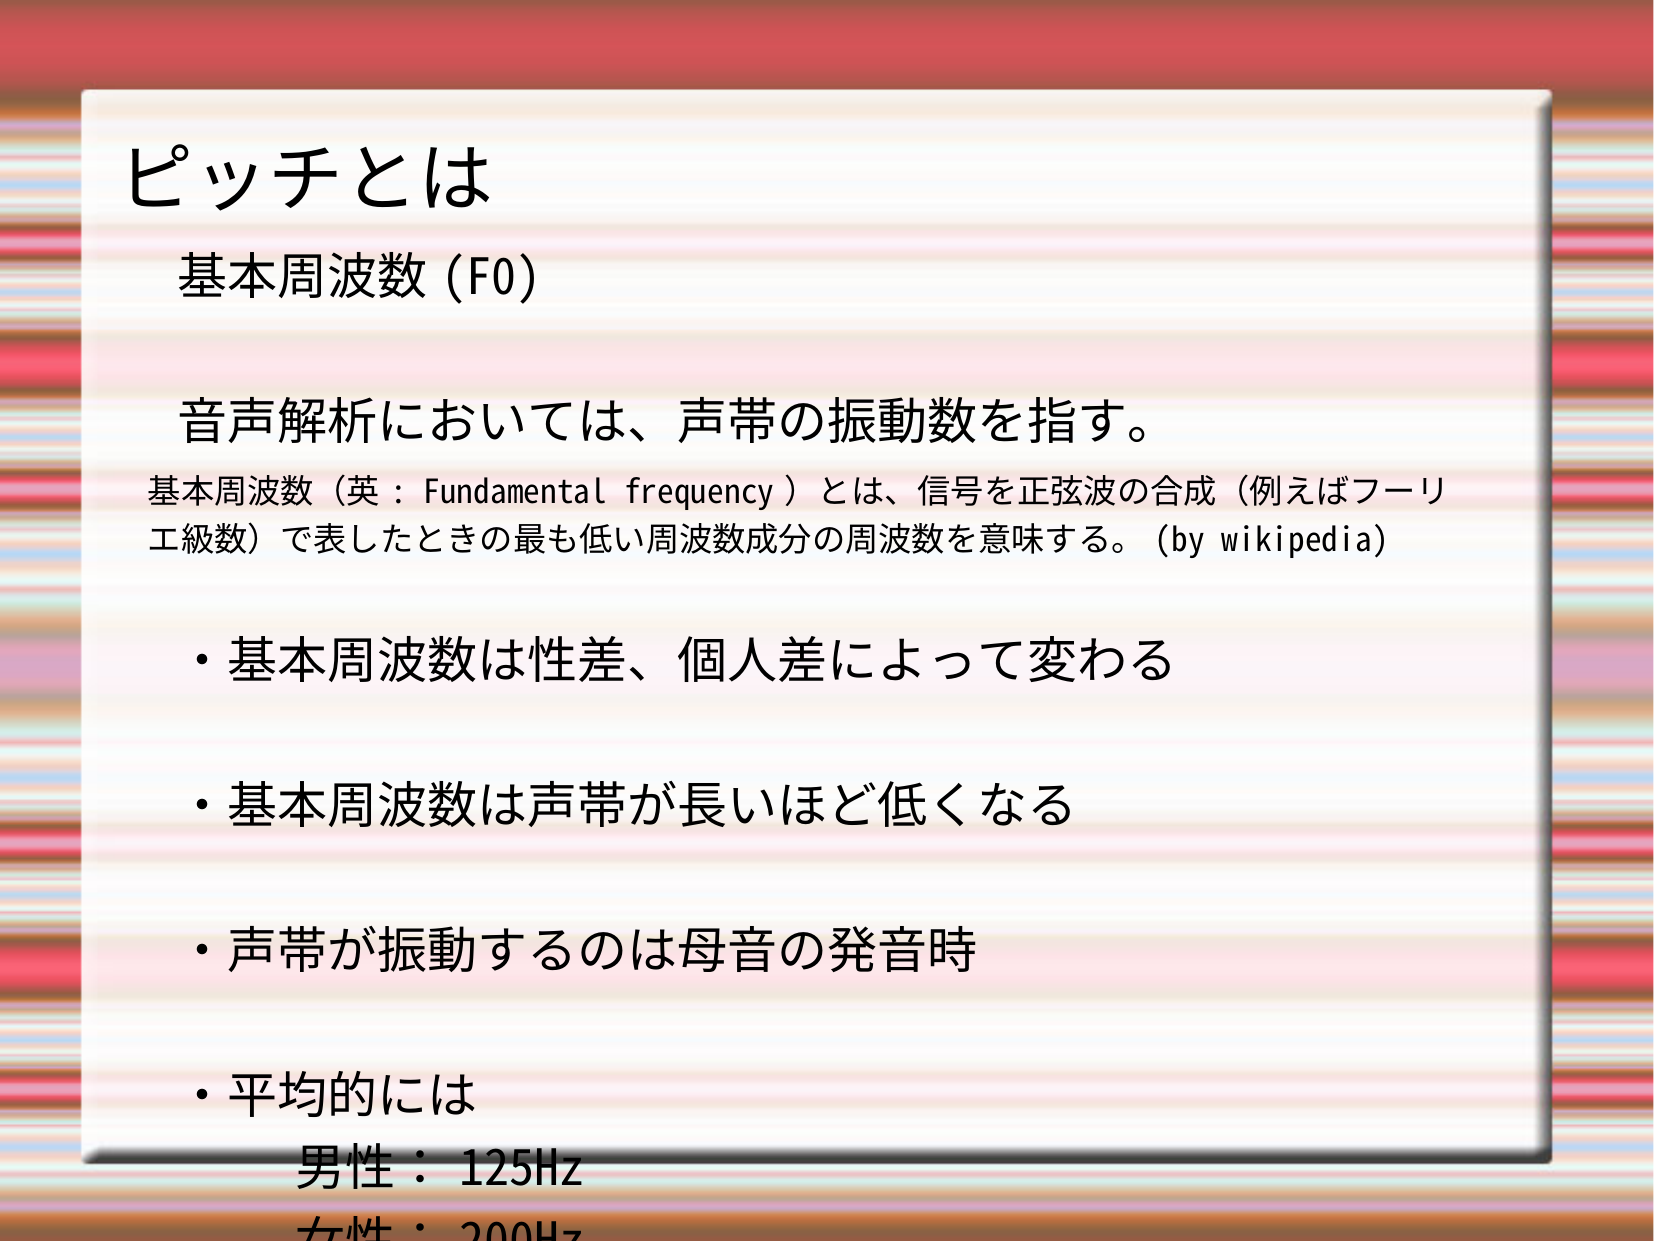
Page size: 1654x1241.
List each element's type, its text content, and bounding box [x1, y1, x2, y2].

picture [311, 1232, 330, 1241]
text_box 基本周波数（英: Fundamental frequency）とは、信号を正弦波の合成（例えばフーリエ級数）で表したときの最も低い周波数成分の周波数を意味する。(by wikipedia) [147, 464, 1477, 532]
text_box ・基本周波数は性差、個人差によって変わる ・基本周波数は声帯が長いほど低くなる ・声帯が振動するのは母音の発音時 ・平均的には 男性：125Hz 女性：200Hz 子供：300Hz [177, 620, 1418, 1121]
picture [516, 1225, 527, 1241]
picture [0, 0, 1654, 1241]
picture [491, 1225, 502, 1241]
text_box ピッチとは [118, 118, 1300, 194]
text_box 基本周波数(F0) 音声解析においては、声帯の振動数を指す。 [177, 236, 1477, 387]
